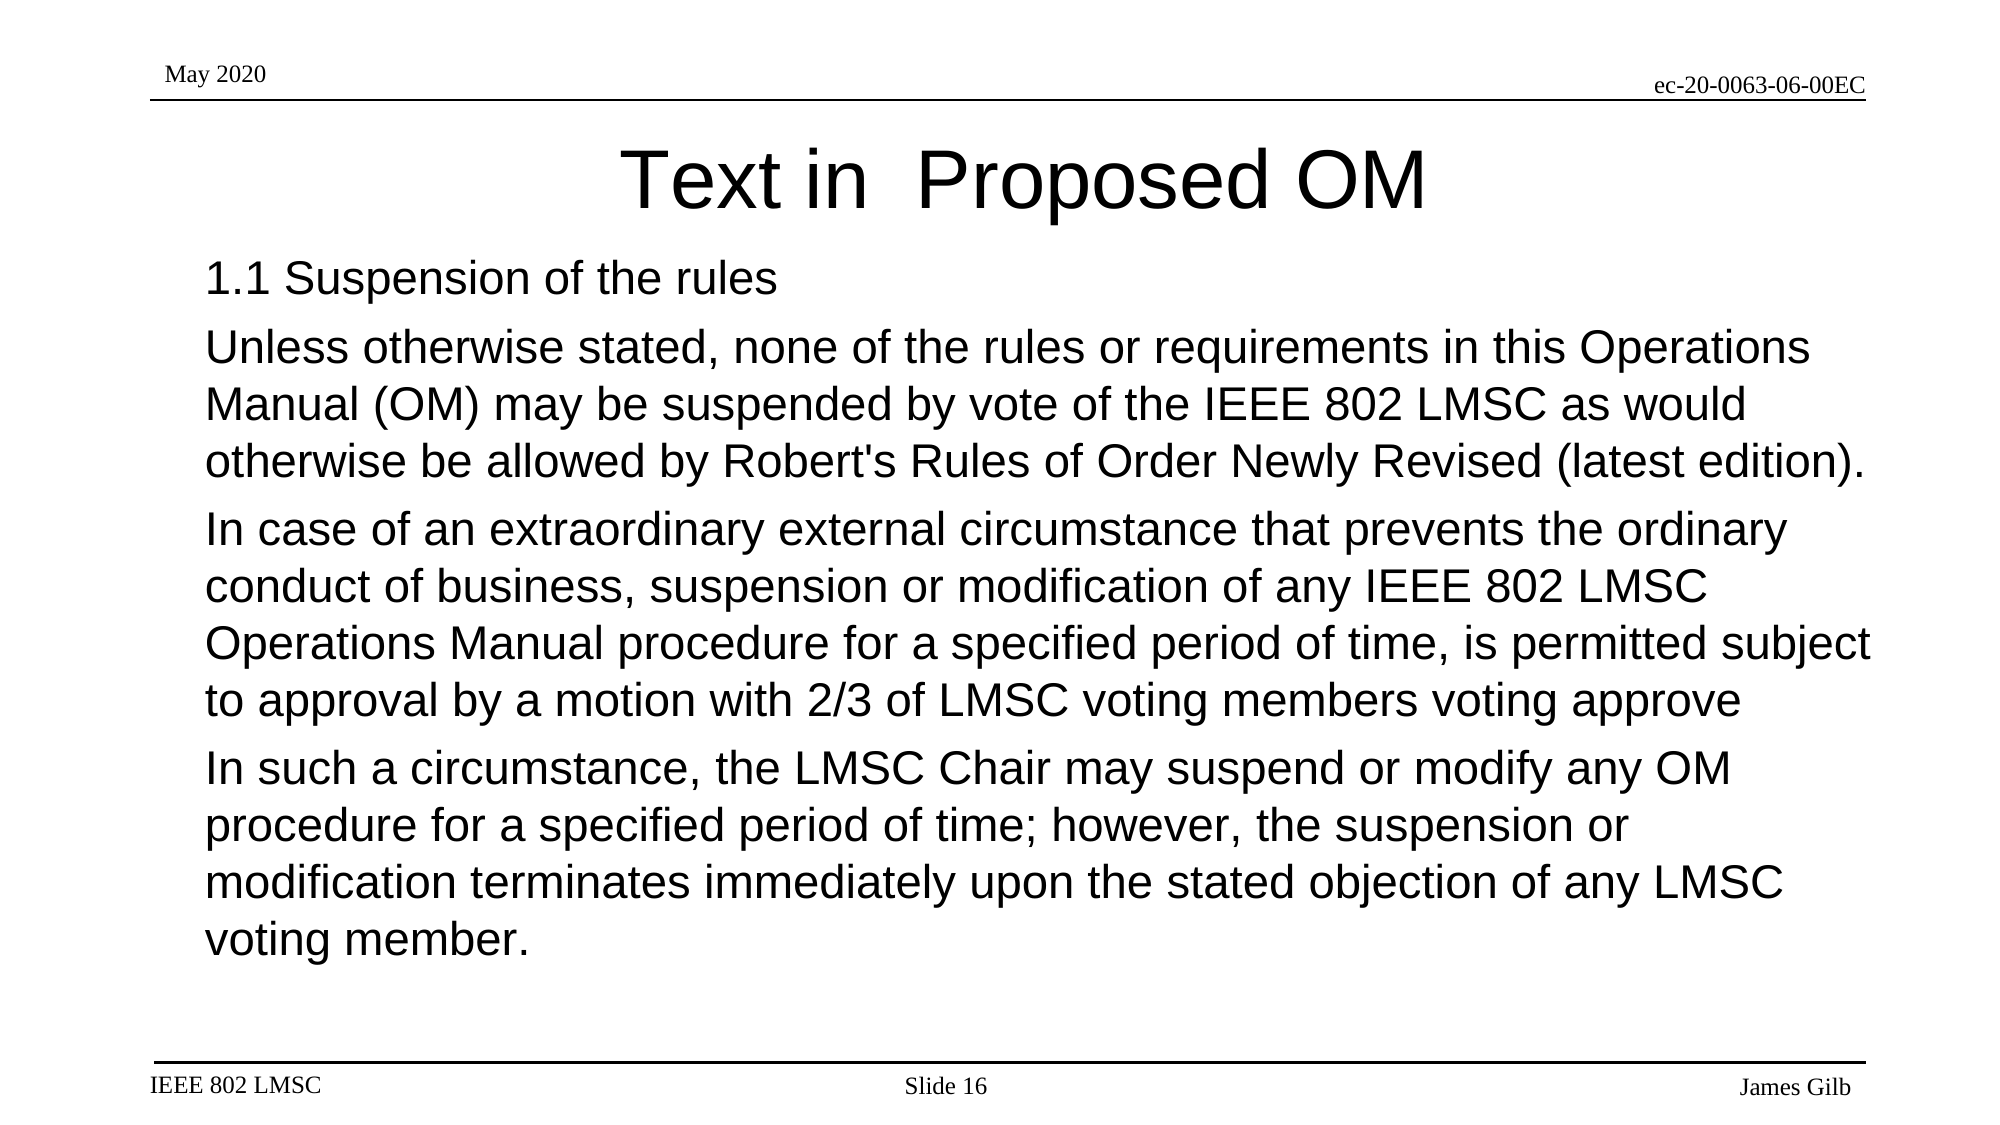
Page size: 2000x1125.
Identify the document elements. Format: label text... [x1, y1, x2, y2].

title Text in Proposed OM [149, 112, 1900, 238]
list 1.1 Suspension of the rules Unless otherwise stated, none of the rules or requirements in this Operations Manual (OM) may be suspended by vote of the IEEE 802 LMSC as would otherwise be allowed by Robert's Rules of Order Newly Revised (latest edition). In case of an extraordinary external circumstance that prevents the ordinary conduct of business, suspension or modification of any IEEE 802 LMSC Operations Manual procedure for a specified period of time, is permitted subject to approval by a motion with 2/3 of LMSC voting members voting approve In such a circumstance, the LMSC Chair may suspend or modify any OM procedure for a specified period of time; however, the suspension or modification terminates immediately upon the stated objection of any LMSC voting member. [149, 239, 1900, 1051]
